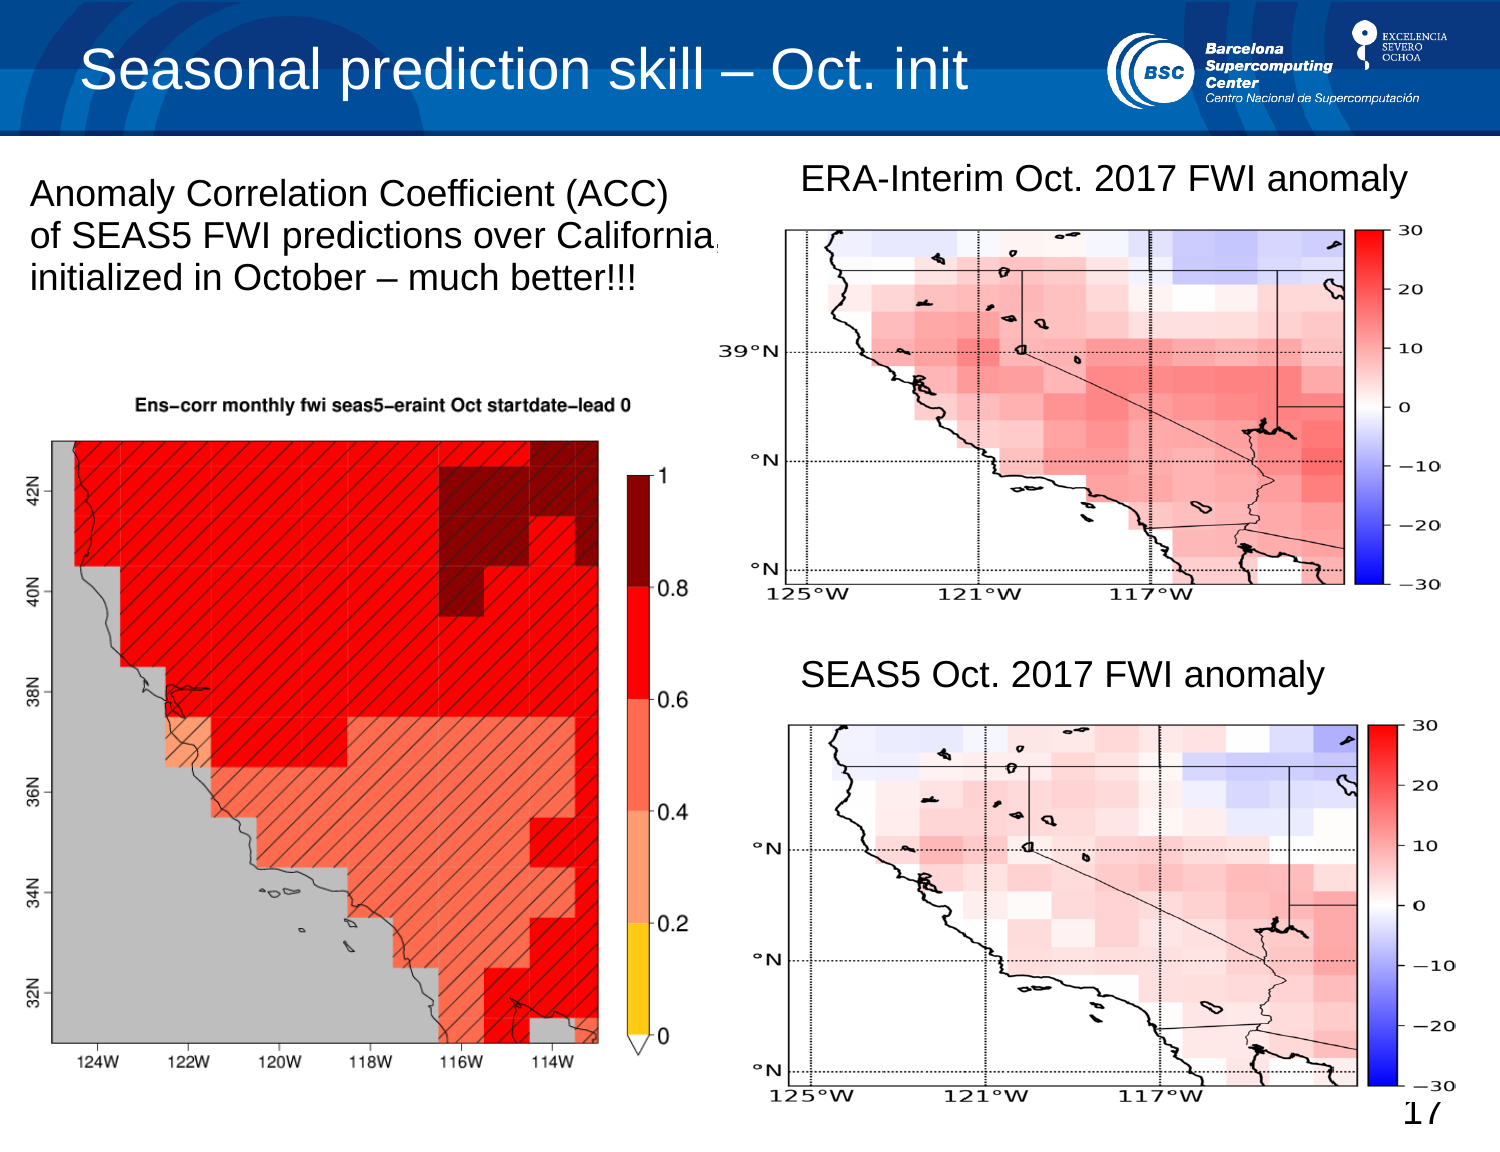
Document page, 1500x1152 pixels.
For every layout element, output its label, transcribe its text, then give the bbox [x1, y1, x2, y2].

title Seasonal prediction skill – Oct. init [65, 23, 1081, 139]
picture [0, 224, 1456, 1126]
picture [0, 0, 1500, 136]
text_box SEAS5 Oct. 2017 FWI anomaly [785, 646, 1456, 703]
text_box ERA-Interim Oct. 2017 FWI anomaly [785, 150, 1456, 207]
text_box Anomaly Correlation Coefficient (ACC) of SEAS5 FWI predictions over California, initialized in October – much better!!! [15, 165, 1471, 516]
